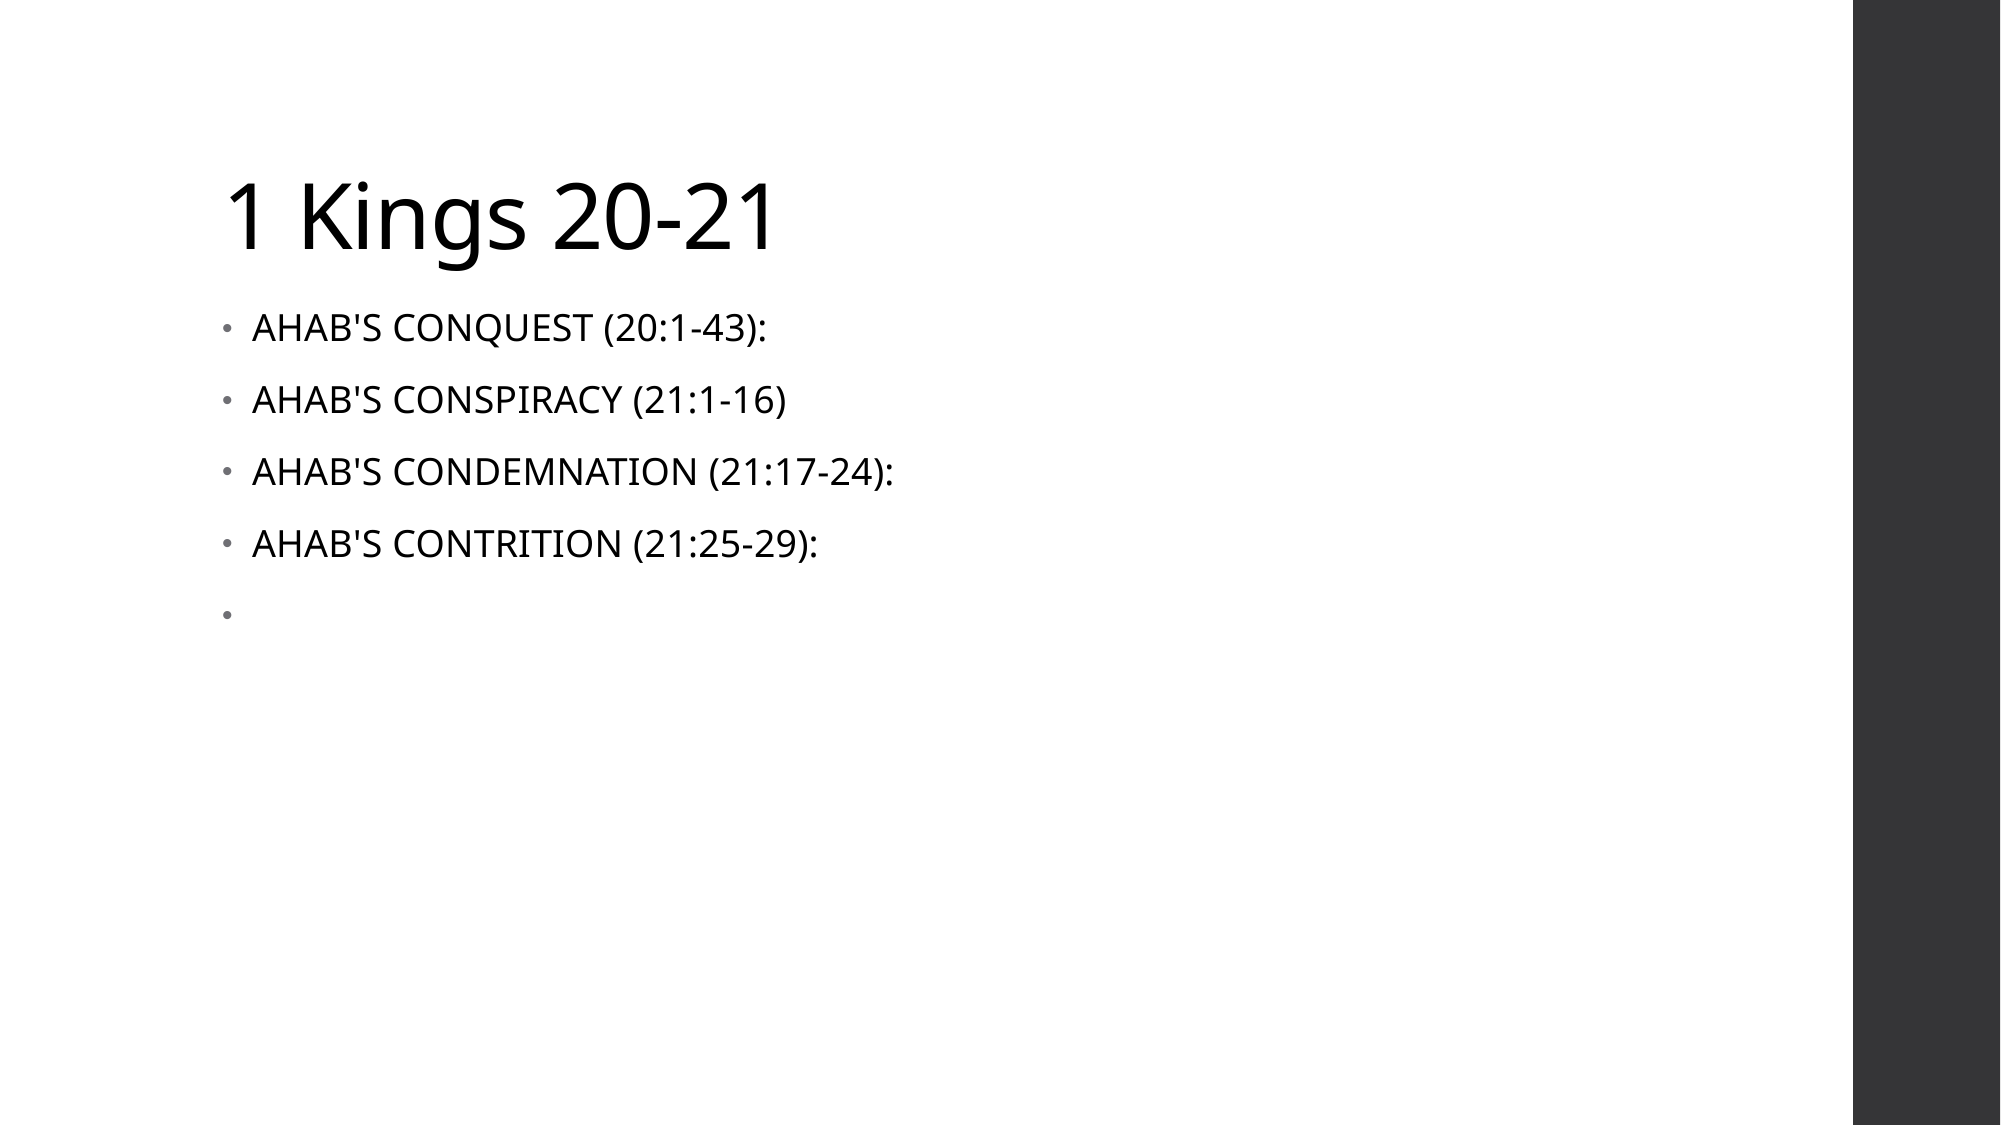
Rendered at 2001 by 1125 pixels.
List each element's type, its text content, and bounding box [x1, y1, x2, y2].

list AHAB'S CONQUEST (20:1-43): AHAB'S CONSPIRACY (21:1-16) AHAB'S CONDEMNATION (21:17-24): AHAB'S CONTRITION (21:25-29): [206, 299, 1617, 1014]
title 1 Kings 20-21 [206, 60, 1797, 278]
